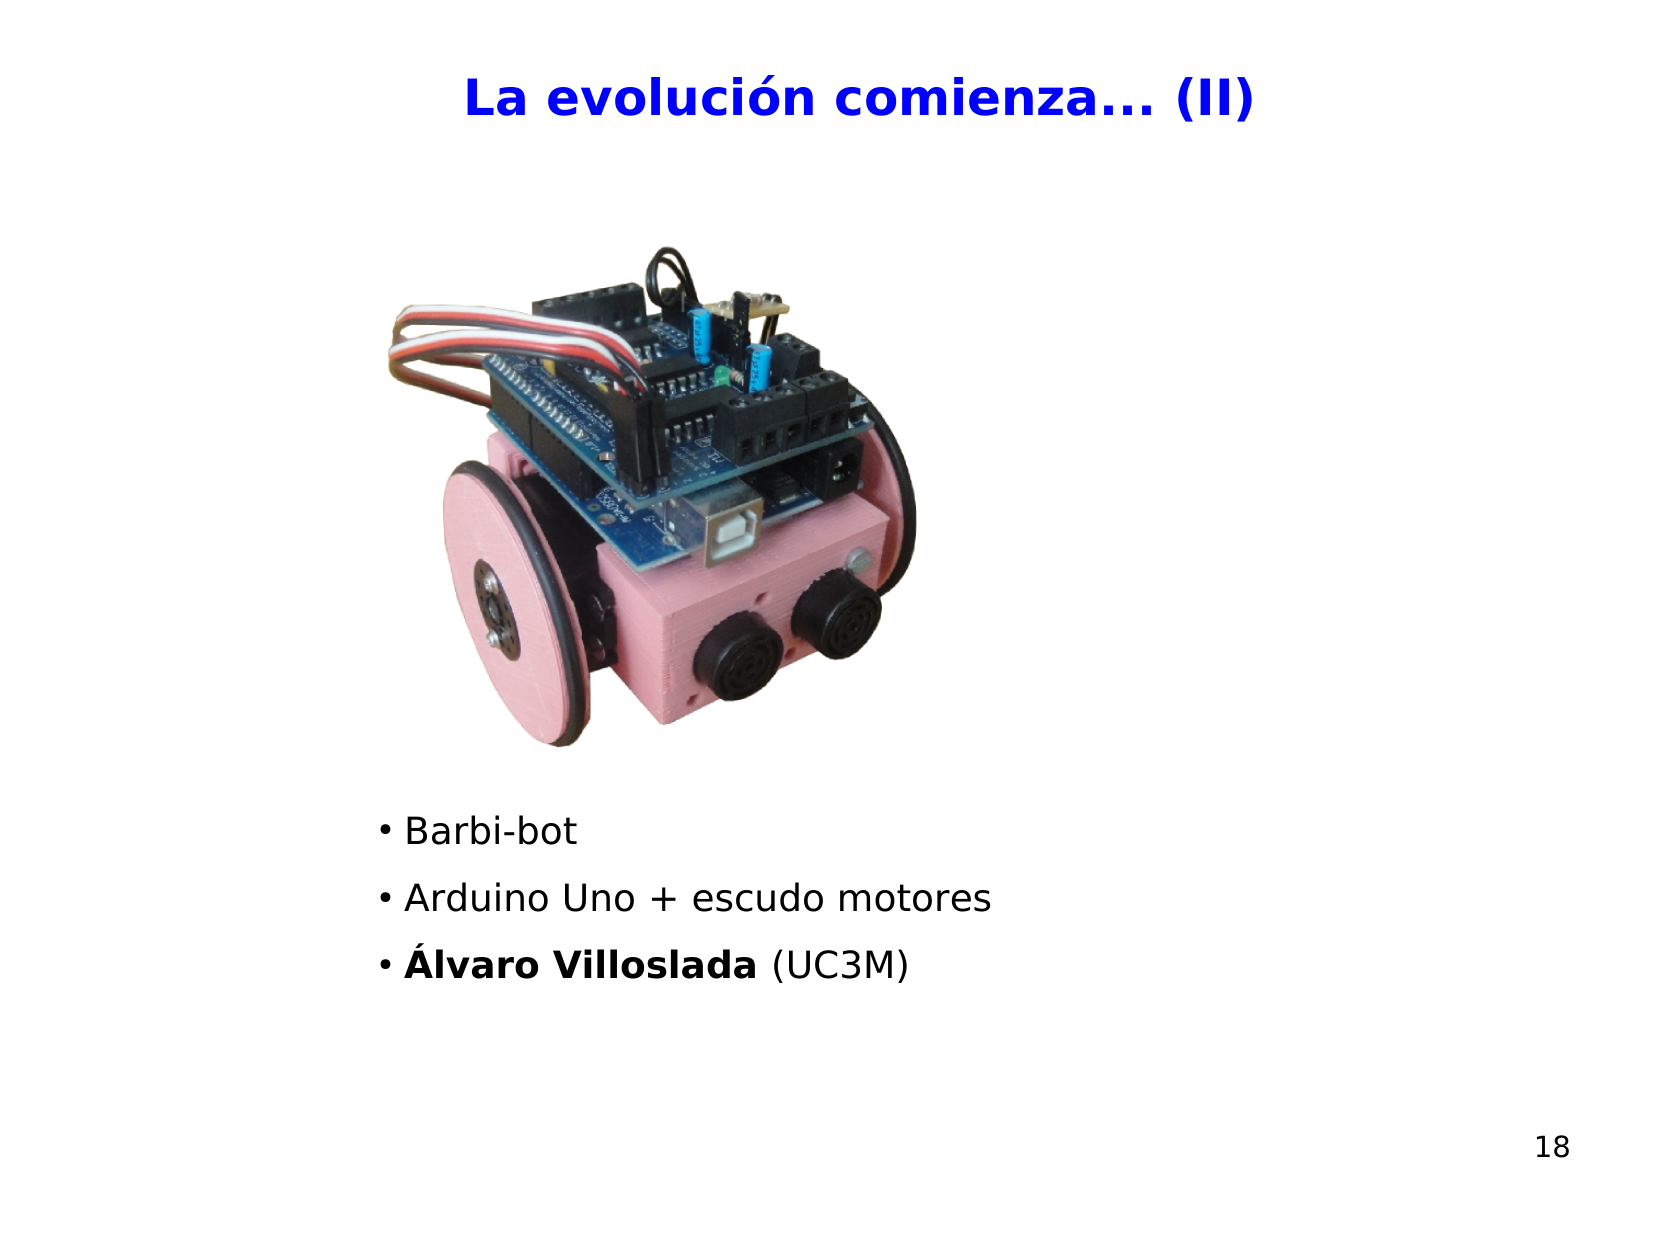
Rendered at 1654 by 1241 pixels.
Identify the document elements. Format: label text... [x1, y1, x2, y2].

text_box Barbi-bot Arduino Uno + escudo motores Álvaro Villoslada (UC3M) [364, 801, 1206, 995]
picture [386, 243, 927, 754]
text_box La evolución comienza... (II) [449, 61, 1273, 135]
